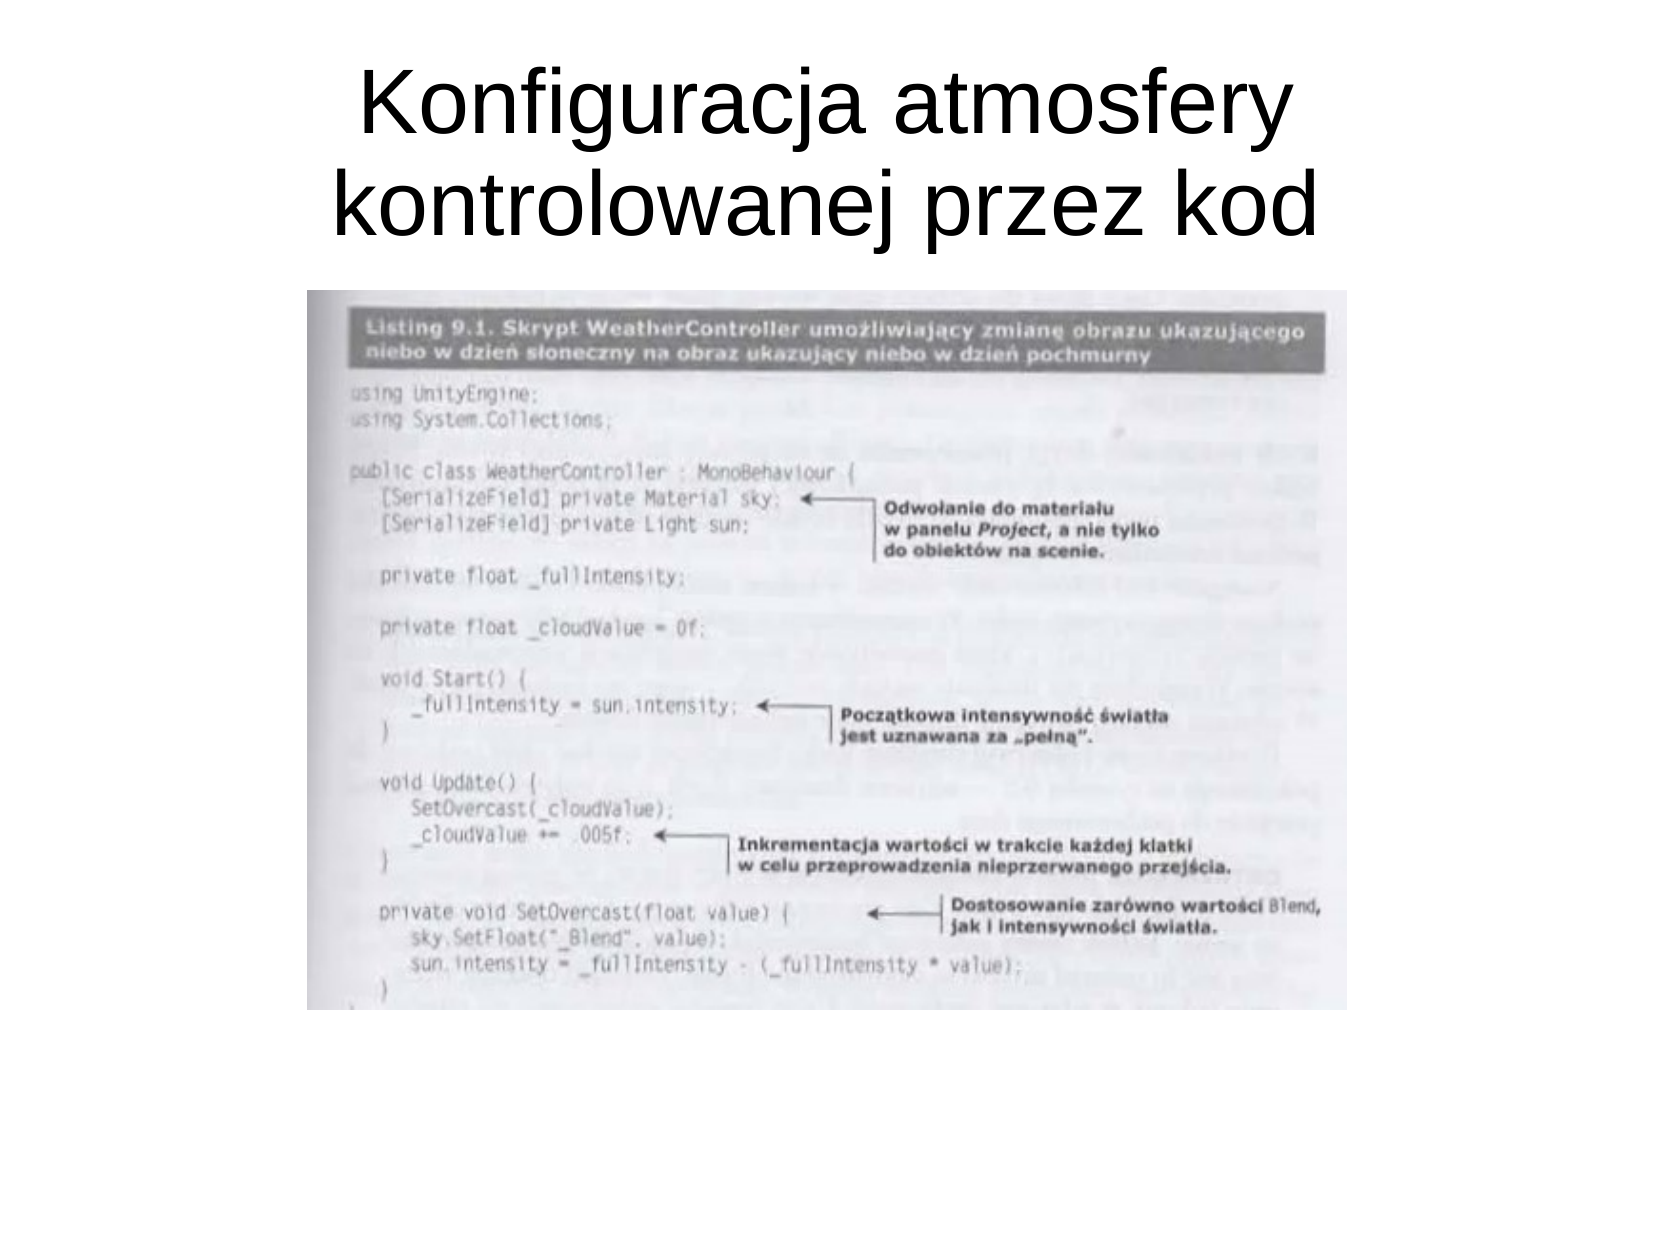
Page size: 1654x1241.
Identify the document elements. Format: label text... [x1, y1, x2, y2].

picture [307, 290, 1347, 1010]
title Konfiguracja atmosfery kontrolowanej przez kod [82, 49, 1571, 257]
